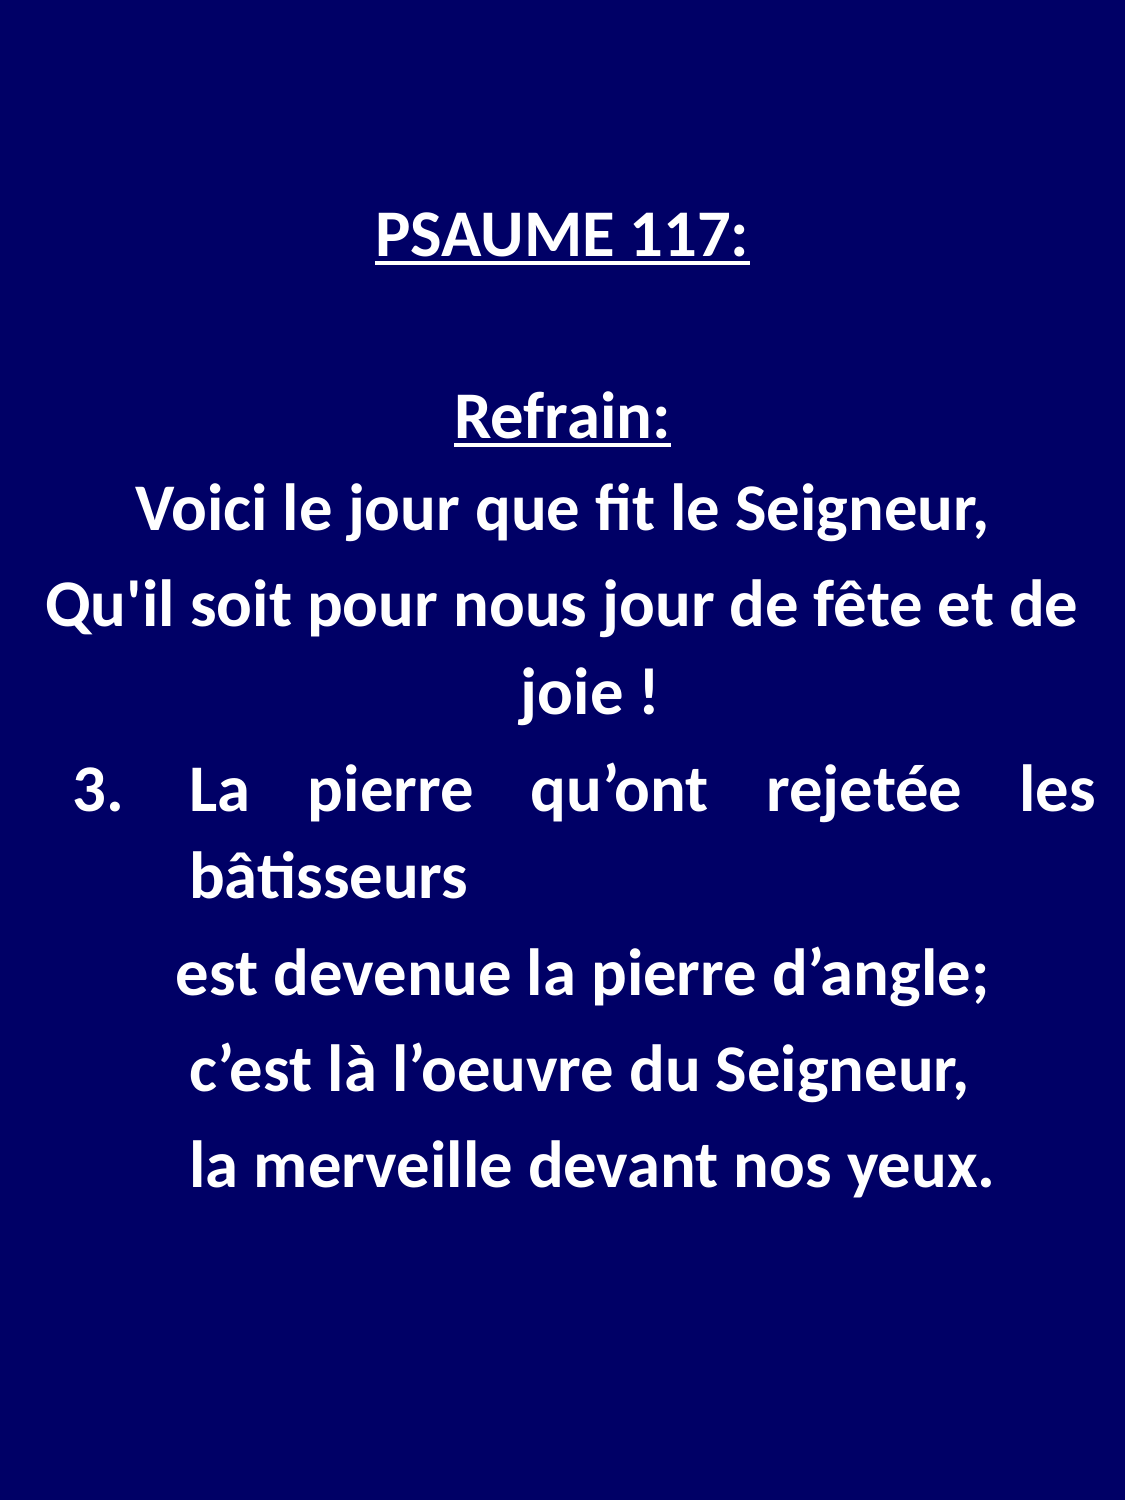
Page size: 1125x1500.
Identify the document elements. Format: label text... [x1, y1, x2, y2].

text_box PSAUME 117: Refrain: Voici le jour que fit le Seigneur, Qu'il soit pour nous jour de fête et de joie ! La pierre qu’ont rejetée les bâtisseurs est devenue la pierre d’angle; c’est là l’oeuvre du Seigneur, la merveille devant nos yeux. [13, 173, 1112, 1454]
